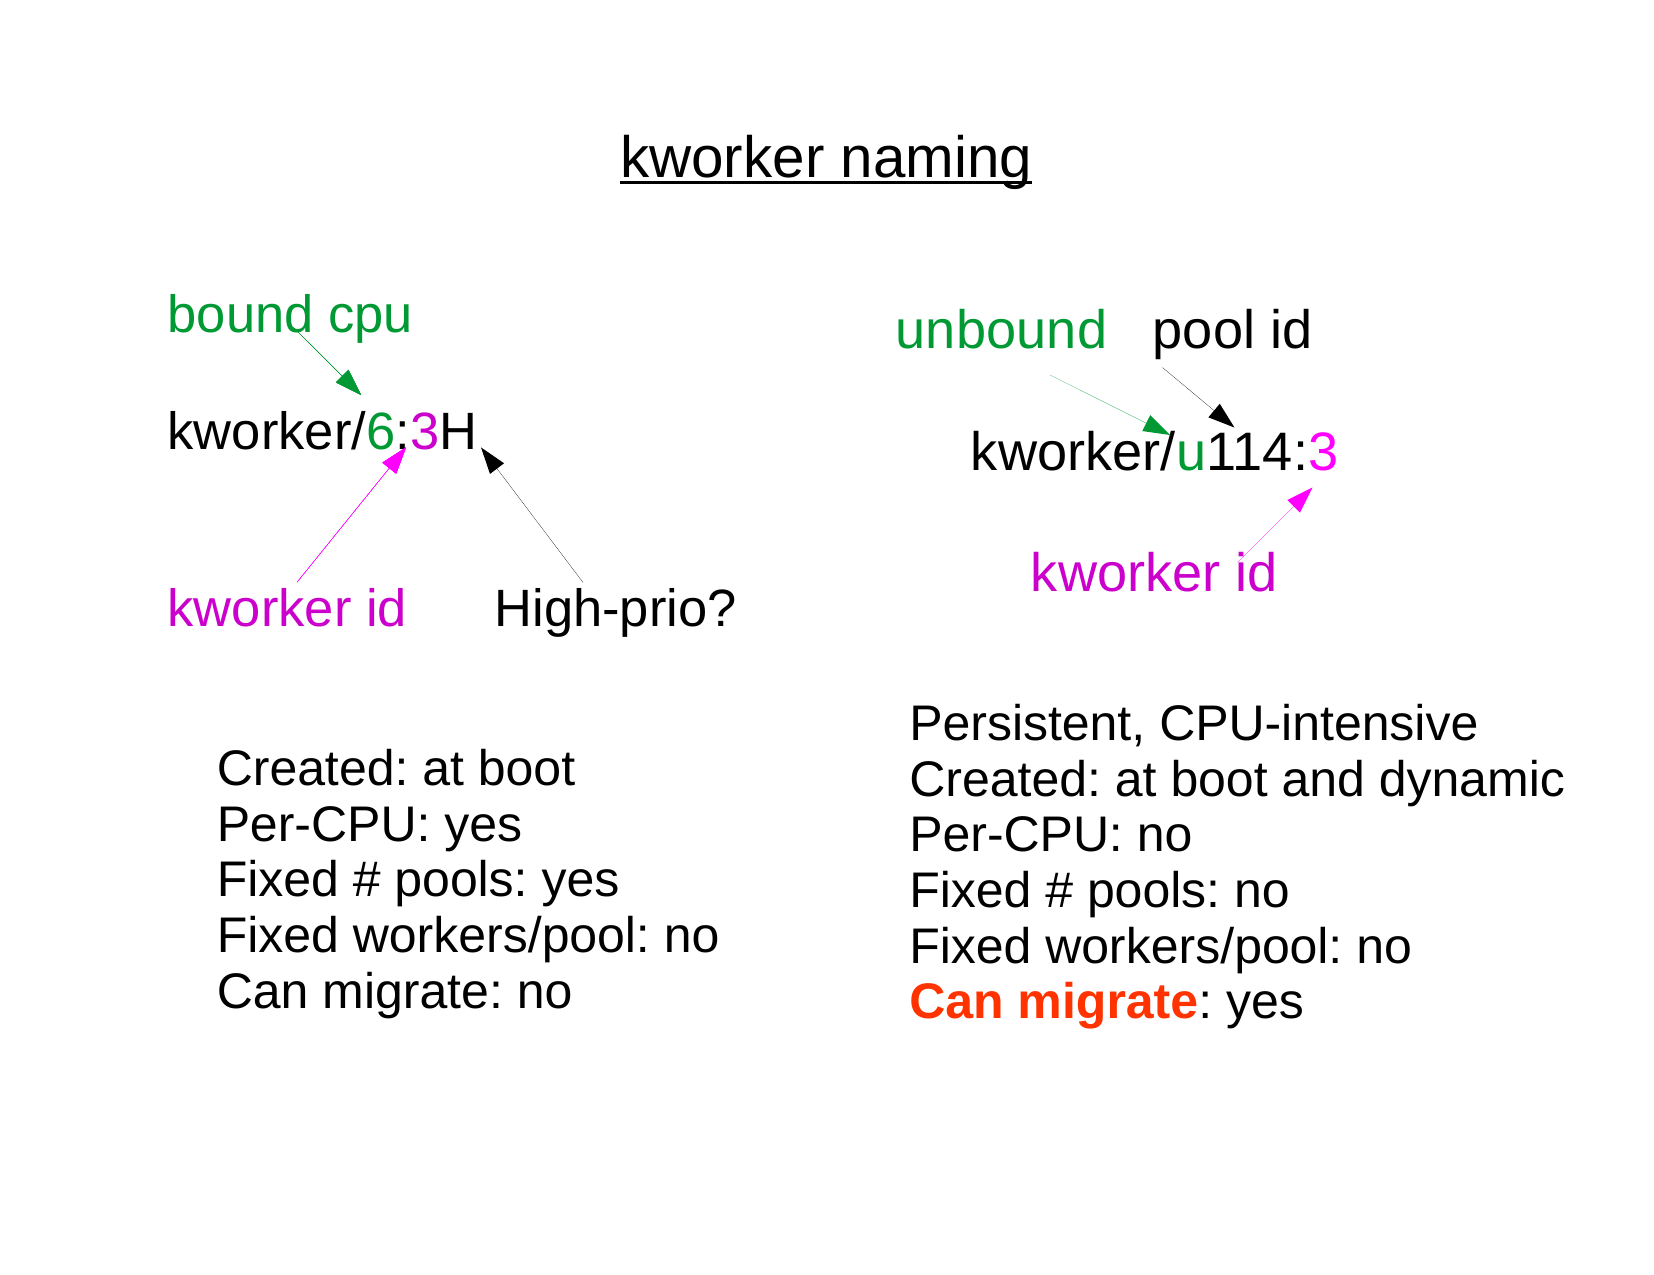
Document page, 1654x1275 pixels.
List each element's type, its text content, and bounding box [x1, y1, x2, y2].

list Created: at boot Per-CPU: yes Fixed # pools: yes Fixed workers/pool: no Can migrate: no [145, 684, 746, 1023]
list Persistent, CPU-intensive Created: at boot and dynamic Per-CPU: no Fixed # pools: no Fixed workers/pool: no Can migrate: yes [838, 695, 1619, 1033]
title kworker naming [82, 50, 1571, 264]
list bound cpu kworker/6:3H kworker id High-prio? [99, 284, 826, 638]
list unbound pool id kworker/u114:3 kworker id [825, 299, 1551, 653]
